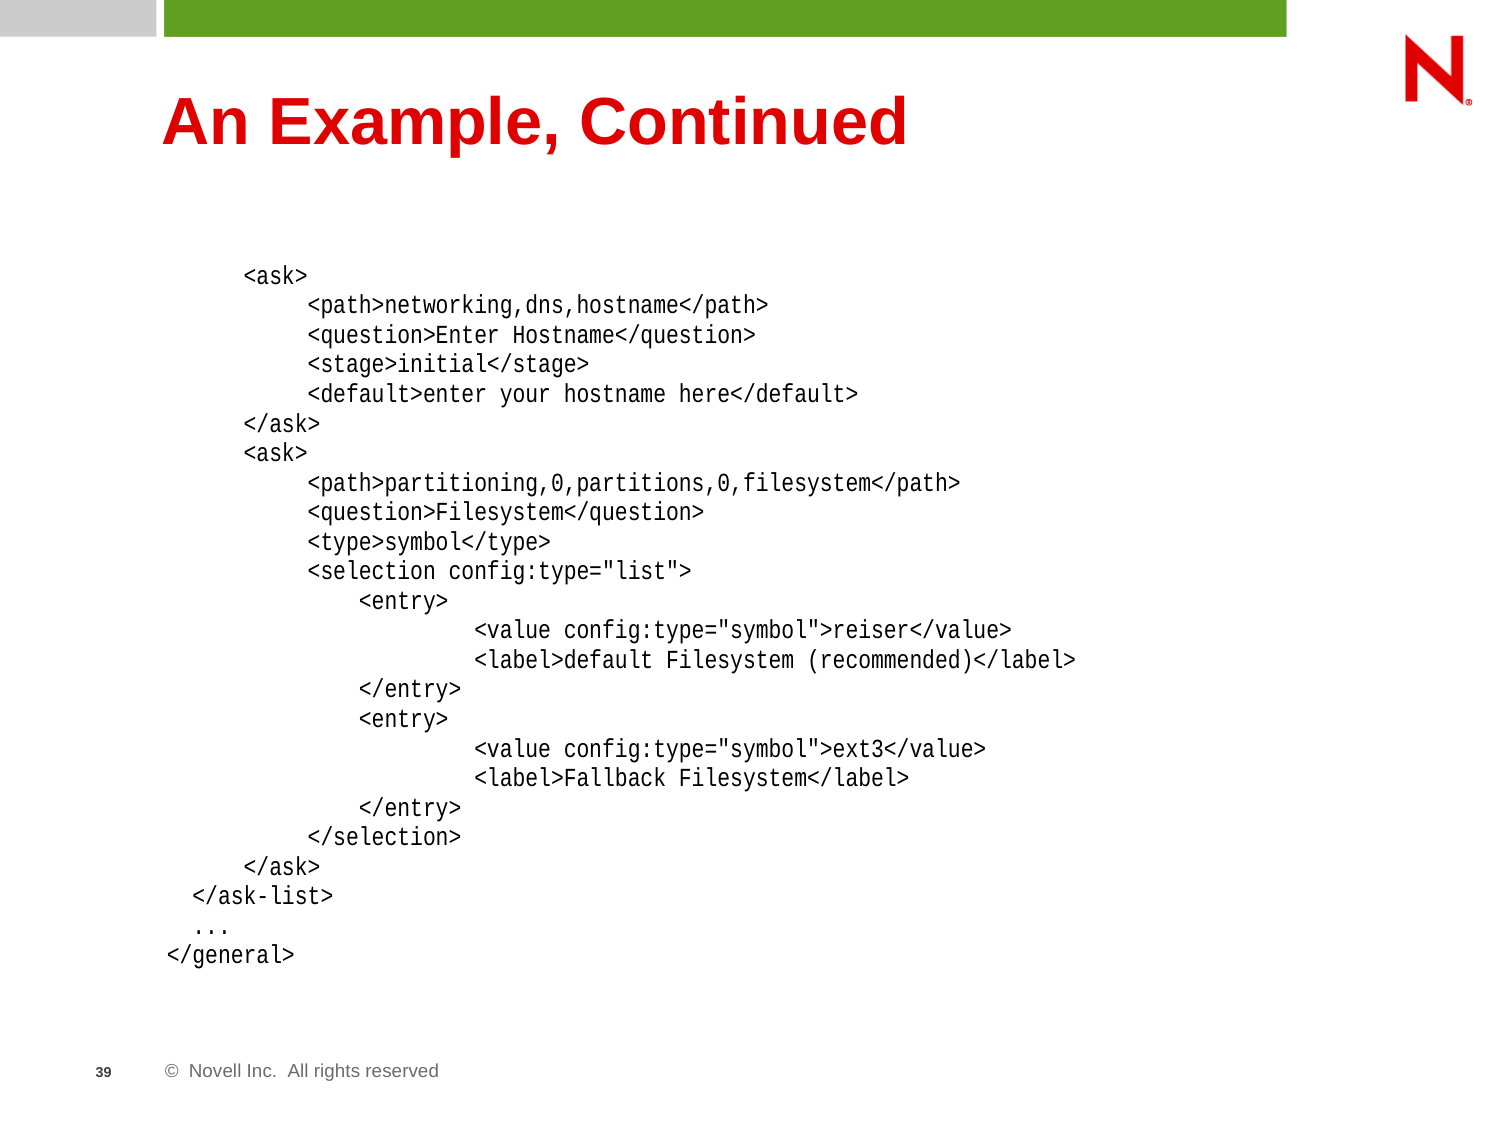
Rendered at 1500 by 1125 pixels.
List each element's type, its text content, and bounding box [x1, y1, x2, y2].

chart [165, 262, 1404, 1012]
title An Example, Continued [161, 41, 1383, 205]
picture [1403, 32, 1473, 107]
